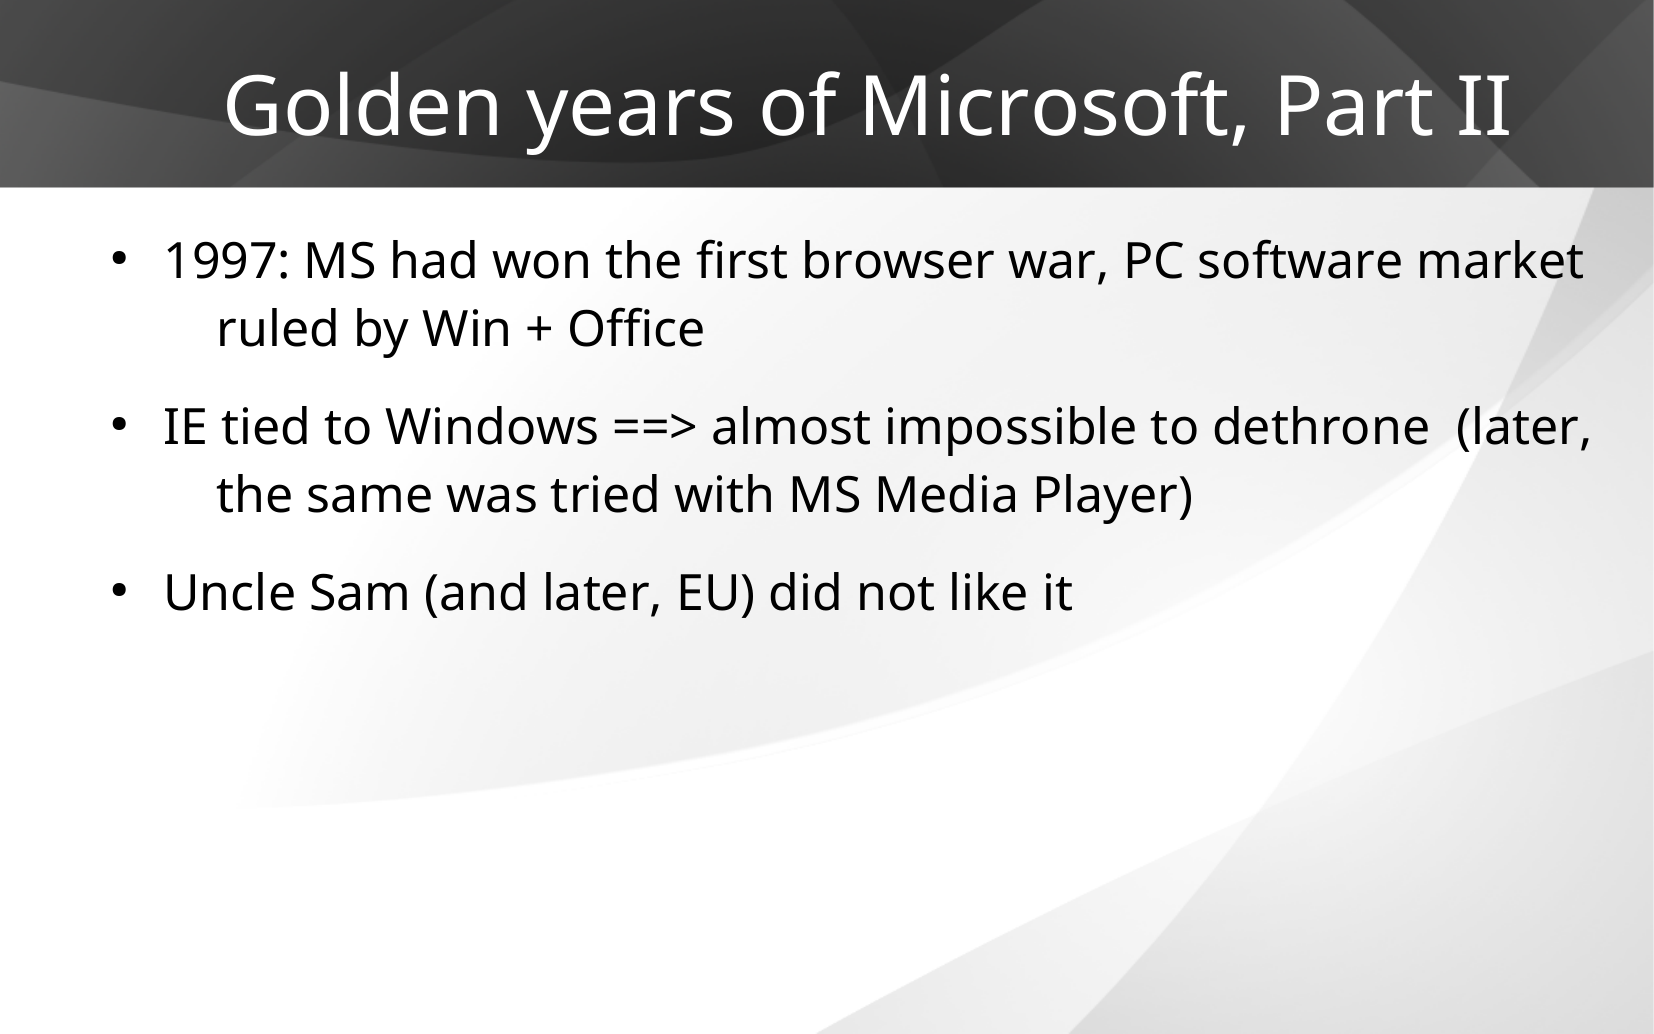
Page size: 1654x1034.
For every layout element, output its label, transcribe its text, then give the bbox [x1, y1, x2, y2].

title Golden years of Microsoft, Part II [124, 0, 1613, 208]
picture [0, 0, 1654, 1034]
list 1997: MS had won the first browser war, PC software market ruled by Win + Office IE tied to Windows ==> almost impossible to dethrone (later, the same was tried with MS Media Player) Uncle Sam (and later, EU) did not like it [75, 225, 1613, 1013]
